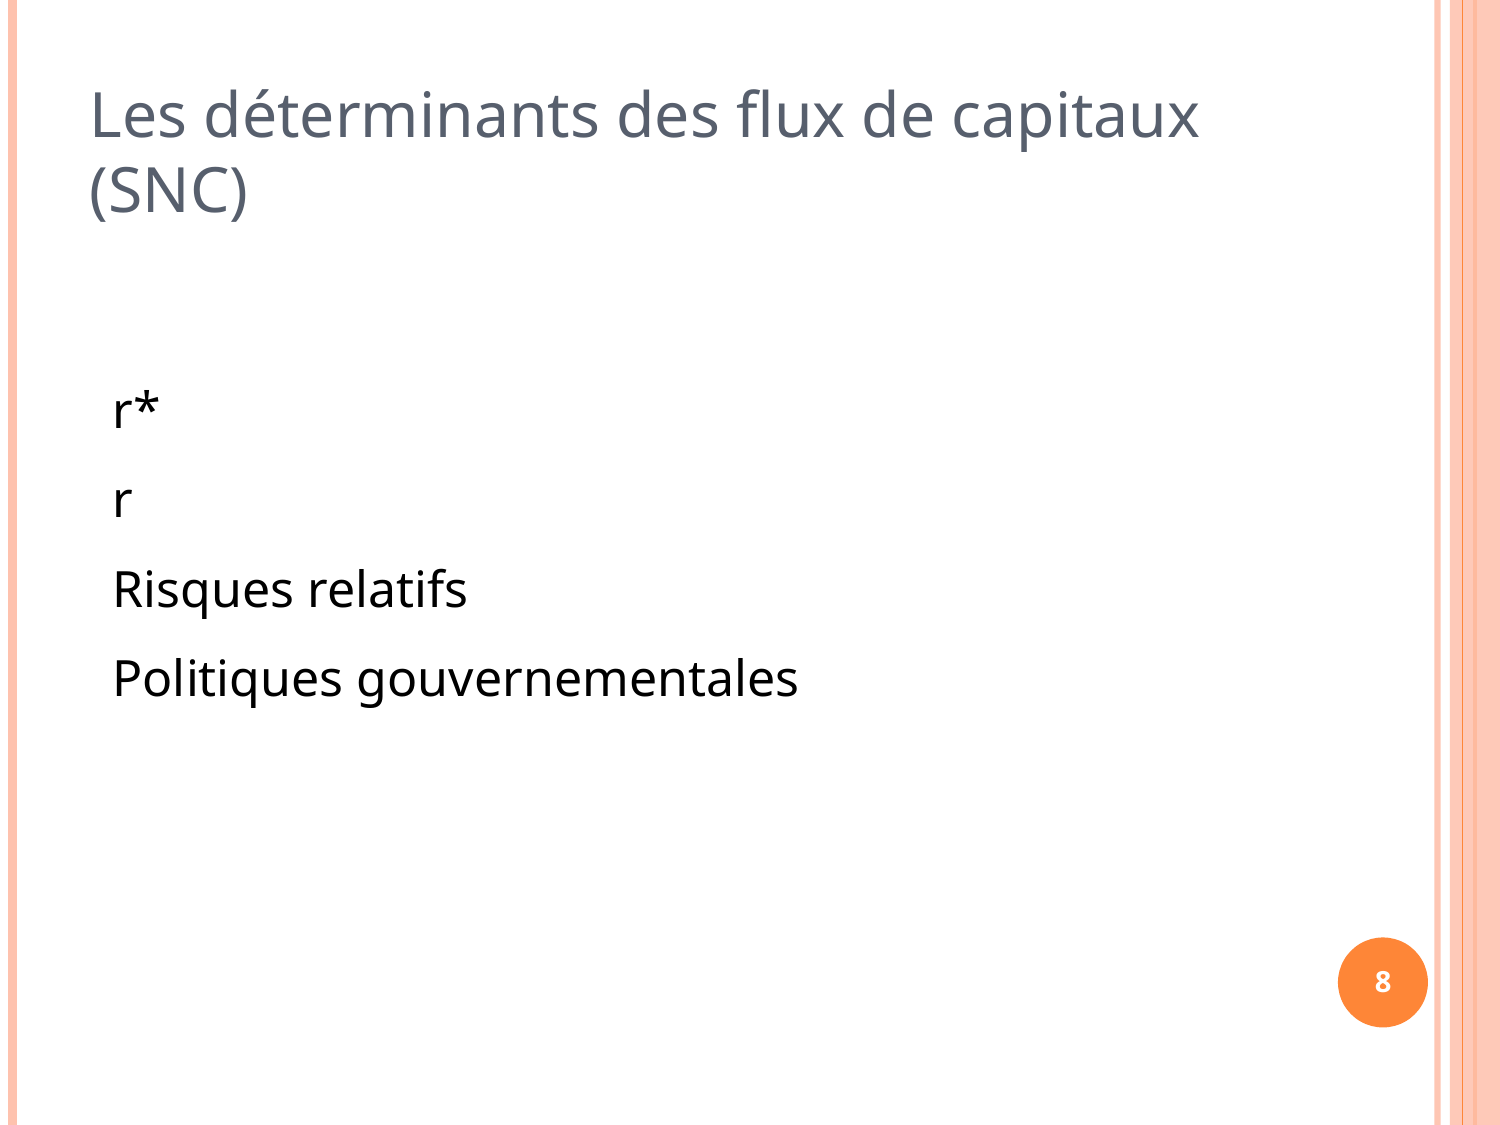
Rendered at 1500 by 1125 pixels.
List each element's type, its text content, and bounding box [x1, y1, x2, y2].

slide_number <numéro> [1333, 940, 1434, 1027]
list r* r Risques relatifs Politiques gouvernementales [112, 378, 1388, 1000]
title Les déterminants des flux de capitaux (SNC) [75, 45, 1300, 233]
